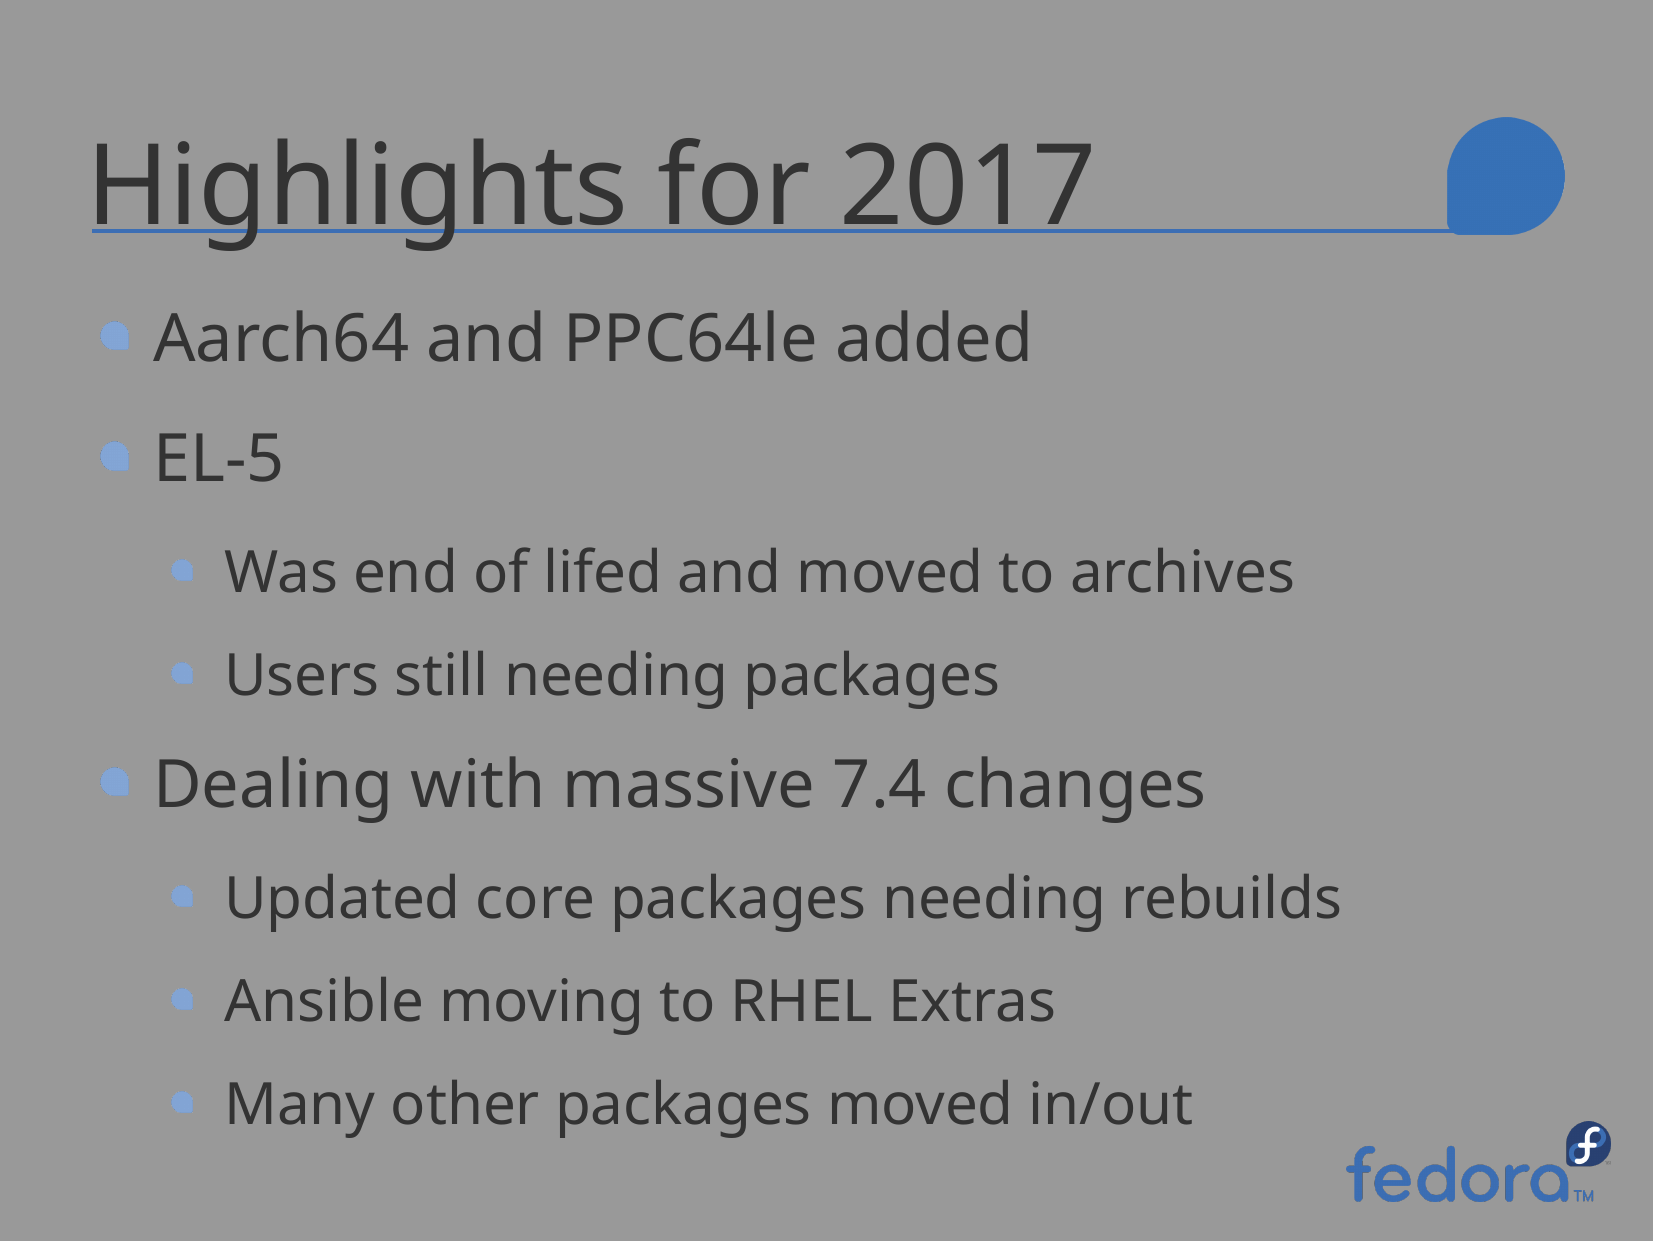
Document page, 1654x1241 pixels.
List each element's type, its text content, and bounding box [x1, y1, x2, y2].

picture [1346, 1121, 1611, 1202]
picture [171, 1091, 193, 1113]
list Aarch64 and PPC64le added EL-5 Was end of lifed and moved to archives Users still needing packages Dealing with massive 7.4 changes Updated core packages needing rebuilds Ansible moving to RHEL Extras Many other packages moved in/out [82, 290, 1571, 1046]
title Highlights for 2017 [86, 112, 1575, 249]
